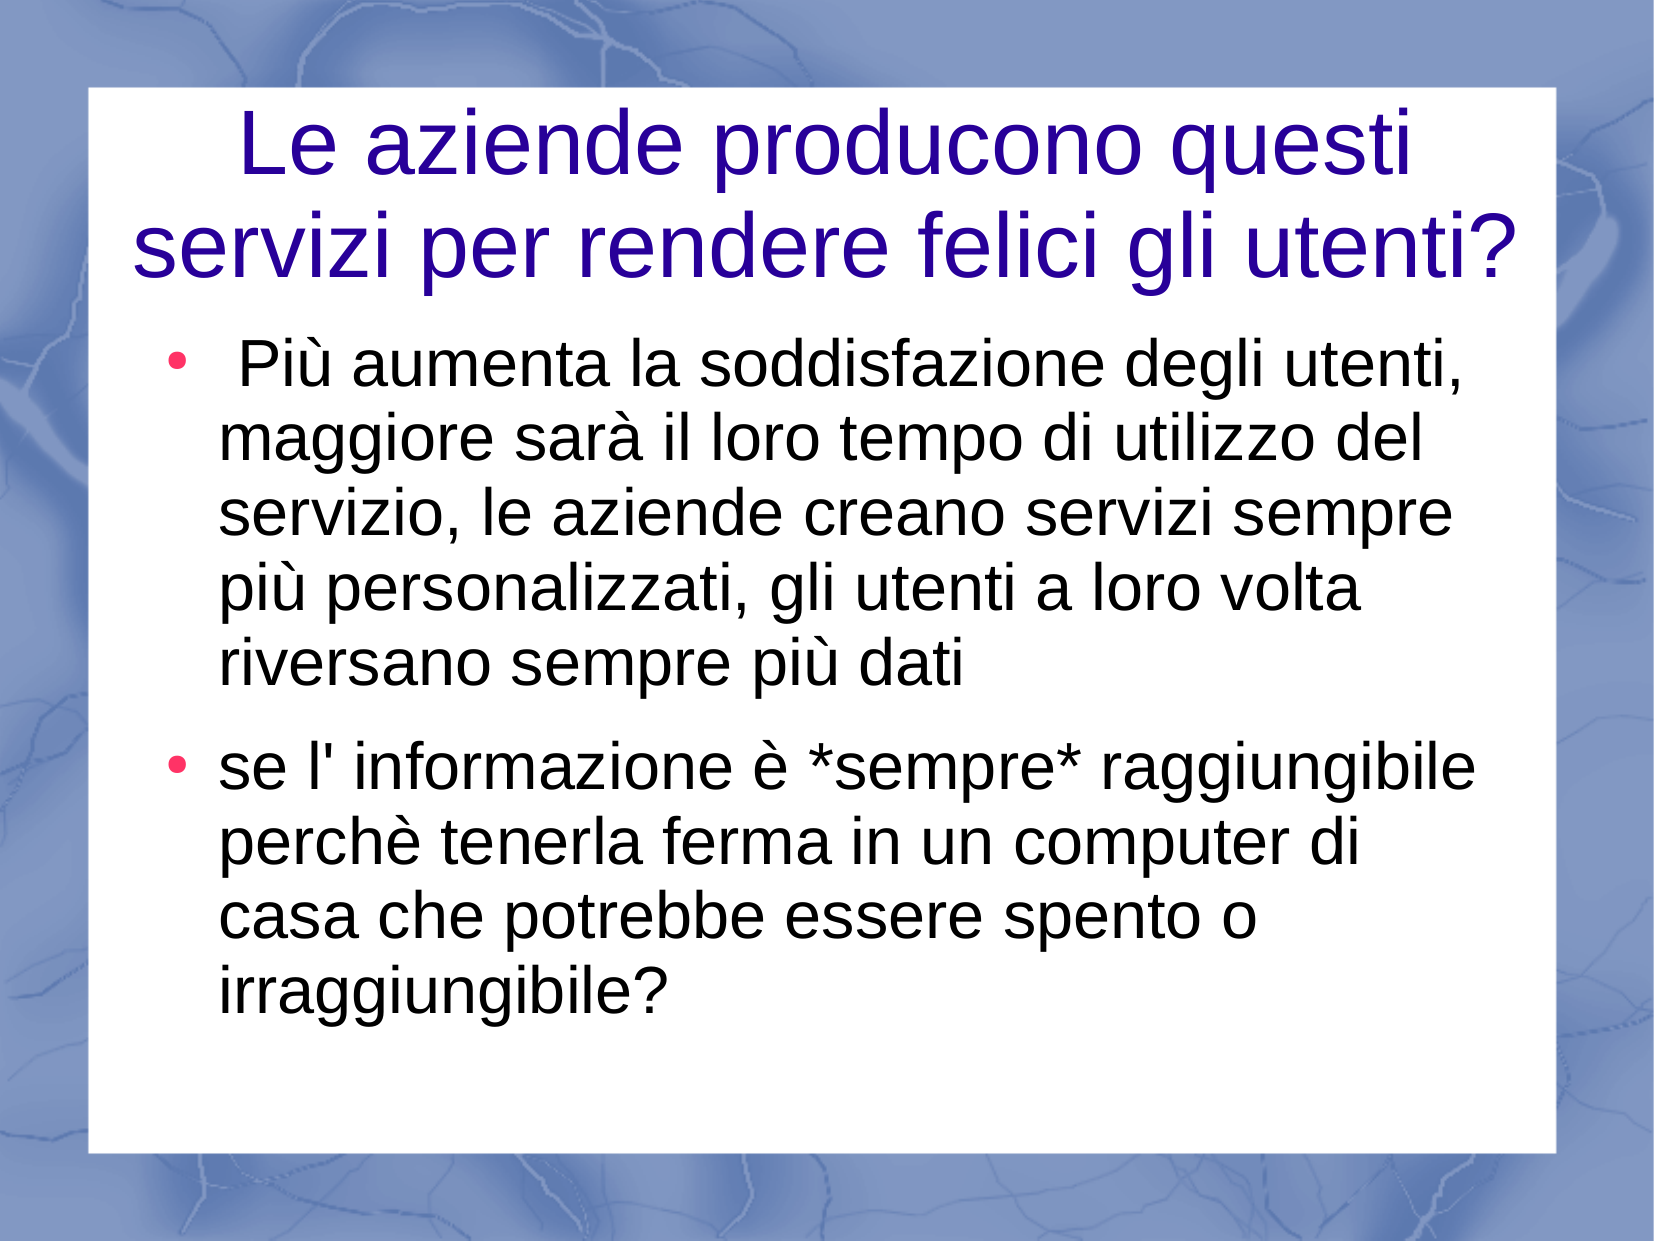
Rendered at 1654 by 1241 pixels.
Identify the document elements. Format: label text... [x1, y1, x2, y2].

list Più aumenta la soddisfazione degli utenti, maggiore sarà il loro tempo di utilizzo del servizio, le aziende creano servizi sempre più personalizzati, gli utenti a loro volta riversano sempre più dati se l' informazione è *sempre* raggiungibile perchè tenerla ferma in un computer di casa che potrebbe essere spento o irraggiungibile? [147, 325, 1506, 1130]
title Le aziende producono questi servizi per rendere felici gli utenti? [118, 91, 1536, 297]
picture [0, 0, 1654, 1241]
